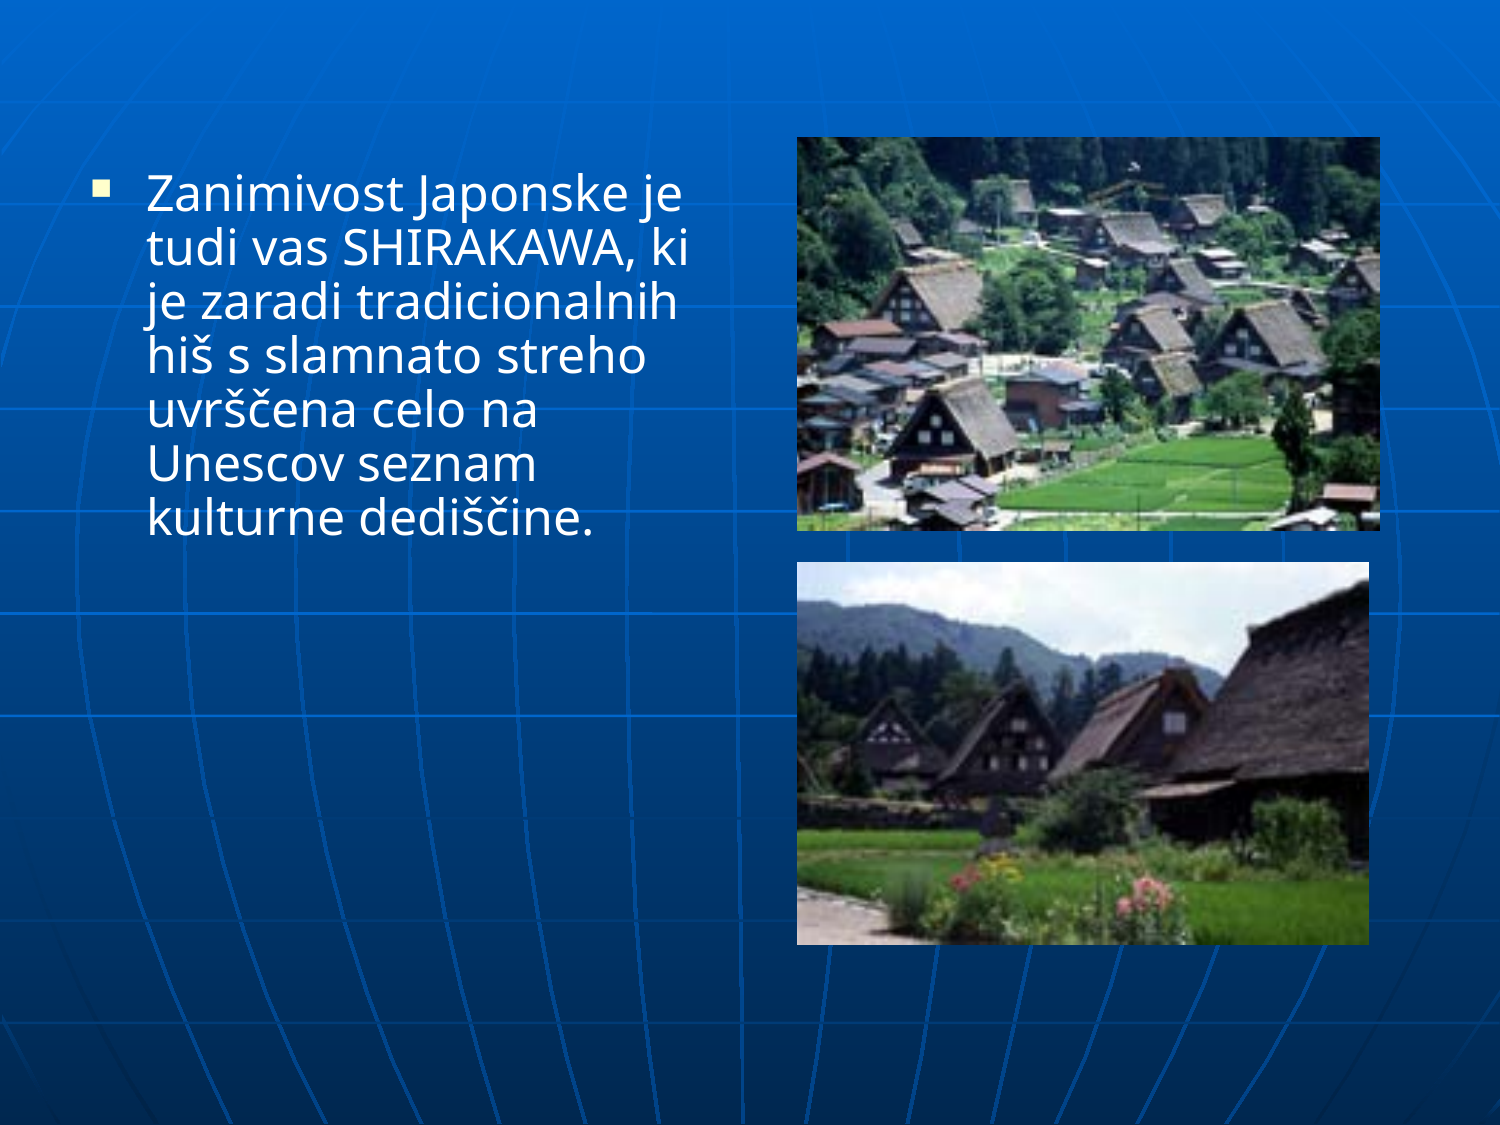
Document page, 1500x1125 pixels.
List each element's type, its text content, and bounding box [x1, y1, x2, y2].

list Zanimivost Japonske je tudi vas SHIRAKAWA, ki je zaradi tradicionalnih hiš s slamnato streho uvrščena celo na Unescov seznam kulturne dediščine. [75, 160, 738, 1006]
picture [797, 562, 1369, 946]
picture [797, 137, 1380, 531]
